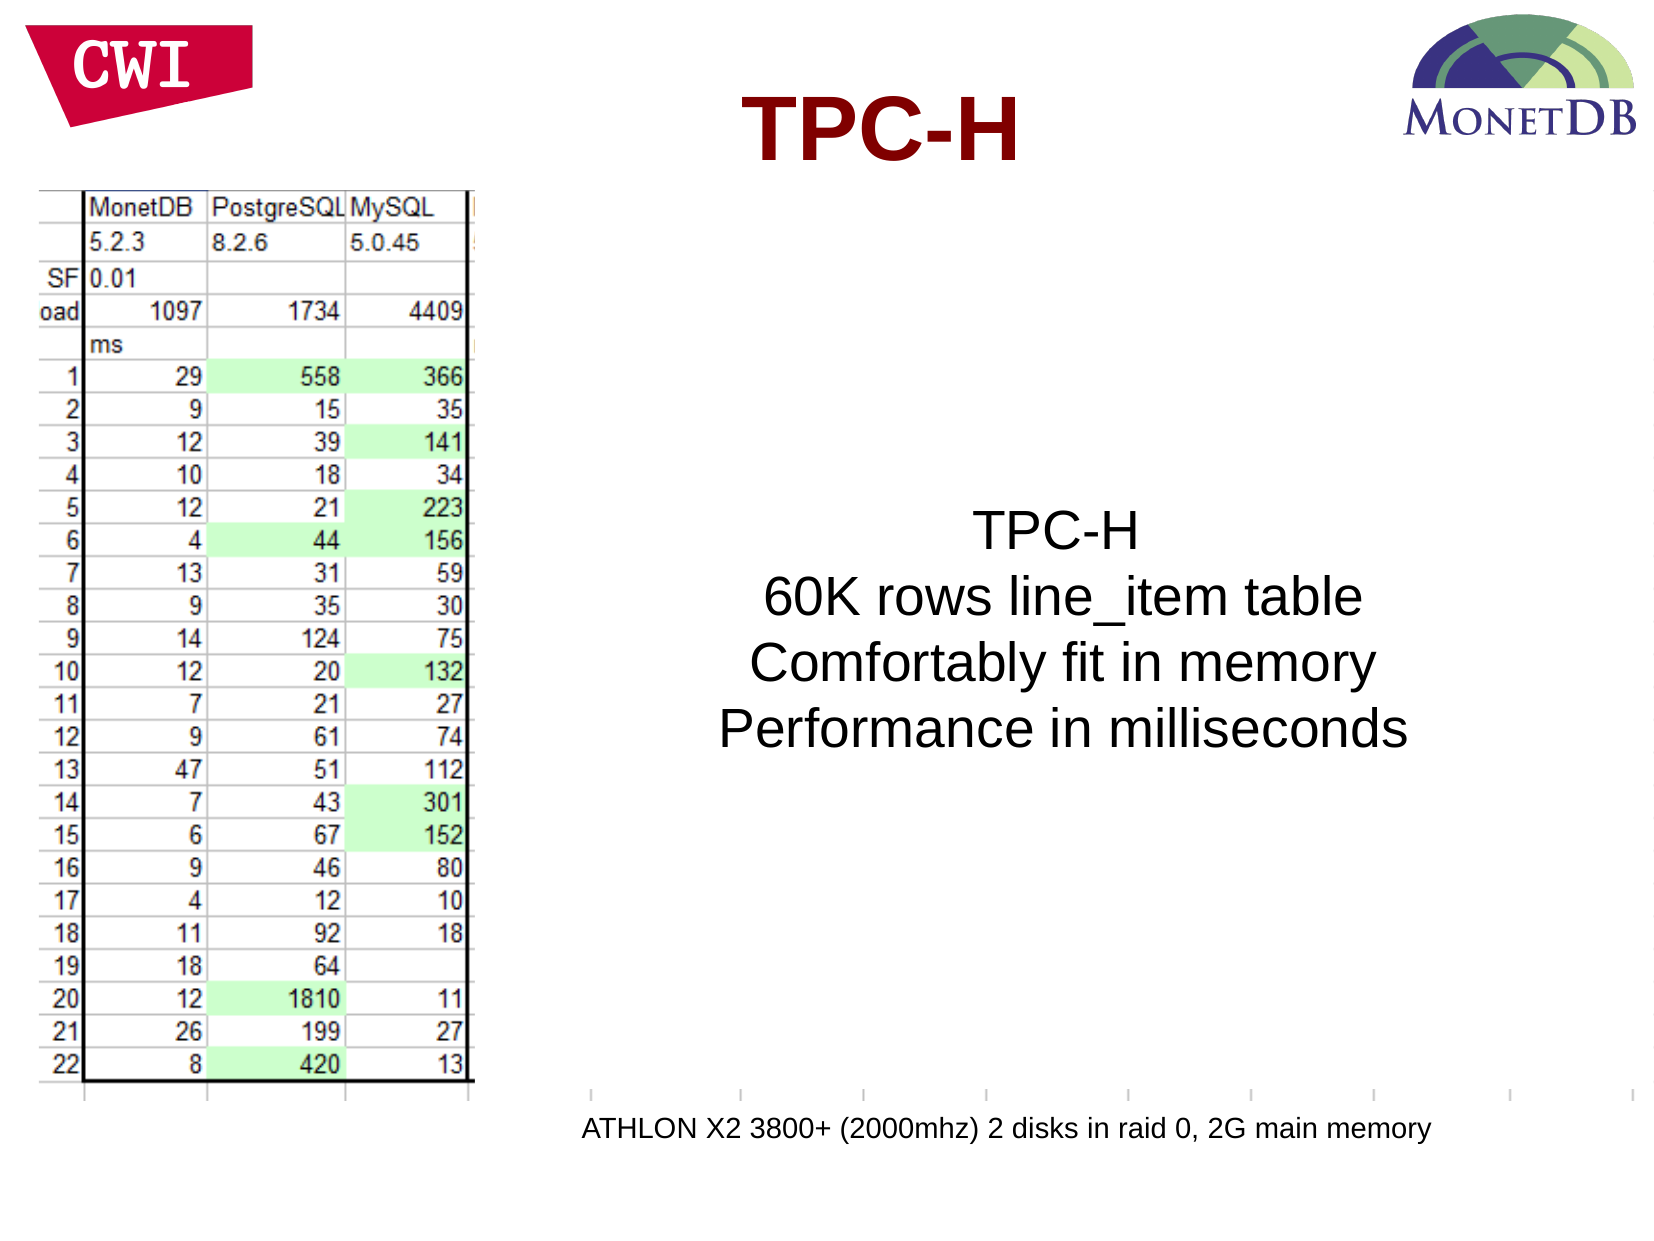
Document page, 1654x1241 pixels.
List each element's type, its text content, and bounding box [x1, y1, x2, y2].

text_box ATHLON X2 3800+ (2000mhz) 2 disks in raid 0, 2G main memory [566, 1101, 1457, 1153]
text_box TPC-H 60K rows line_item table Comfortably fit in memory Performance in milliseconds [474, 164, 1654, 1089]
picture [1403, 14, 1636, 135]
picture [38, 190, 1654, 1101]
title TPC-H [192, 55, 1571, 190]
picture [0, 0, 278, 150]
